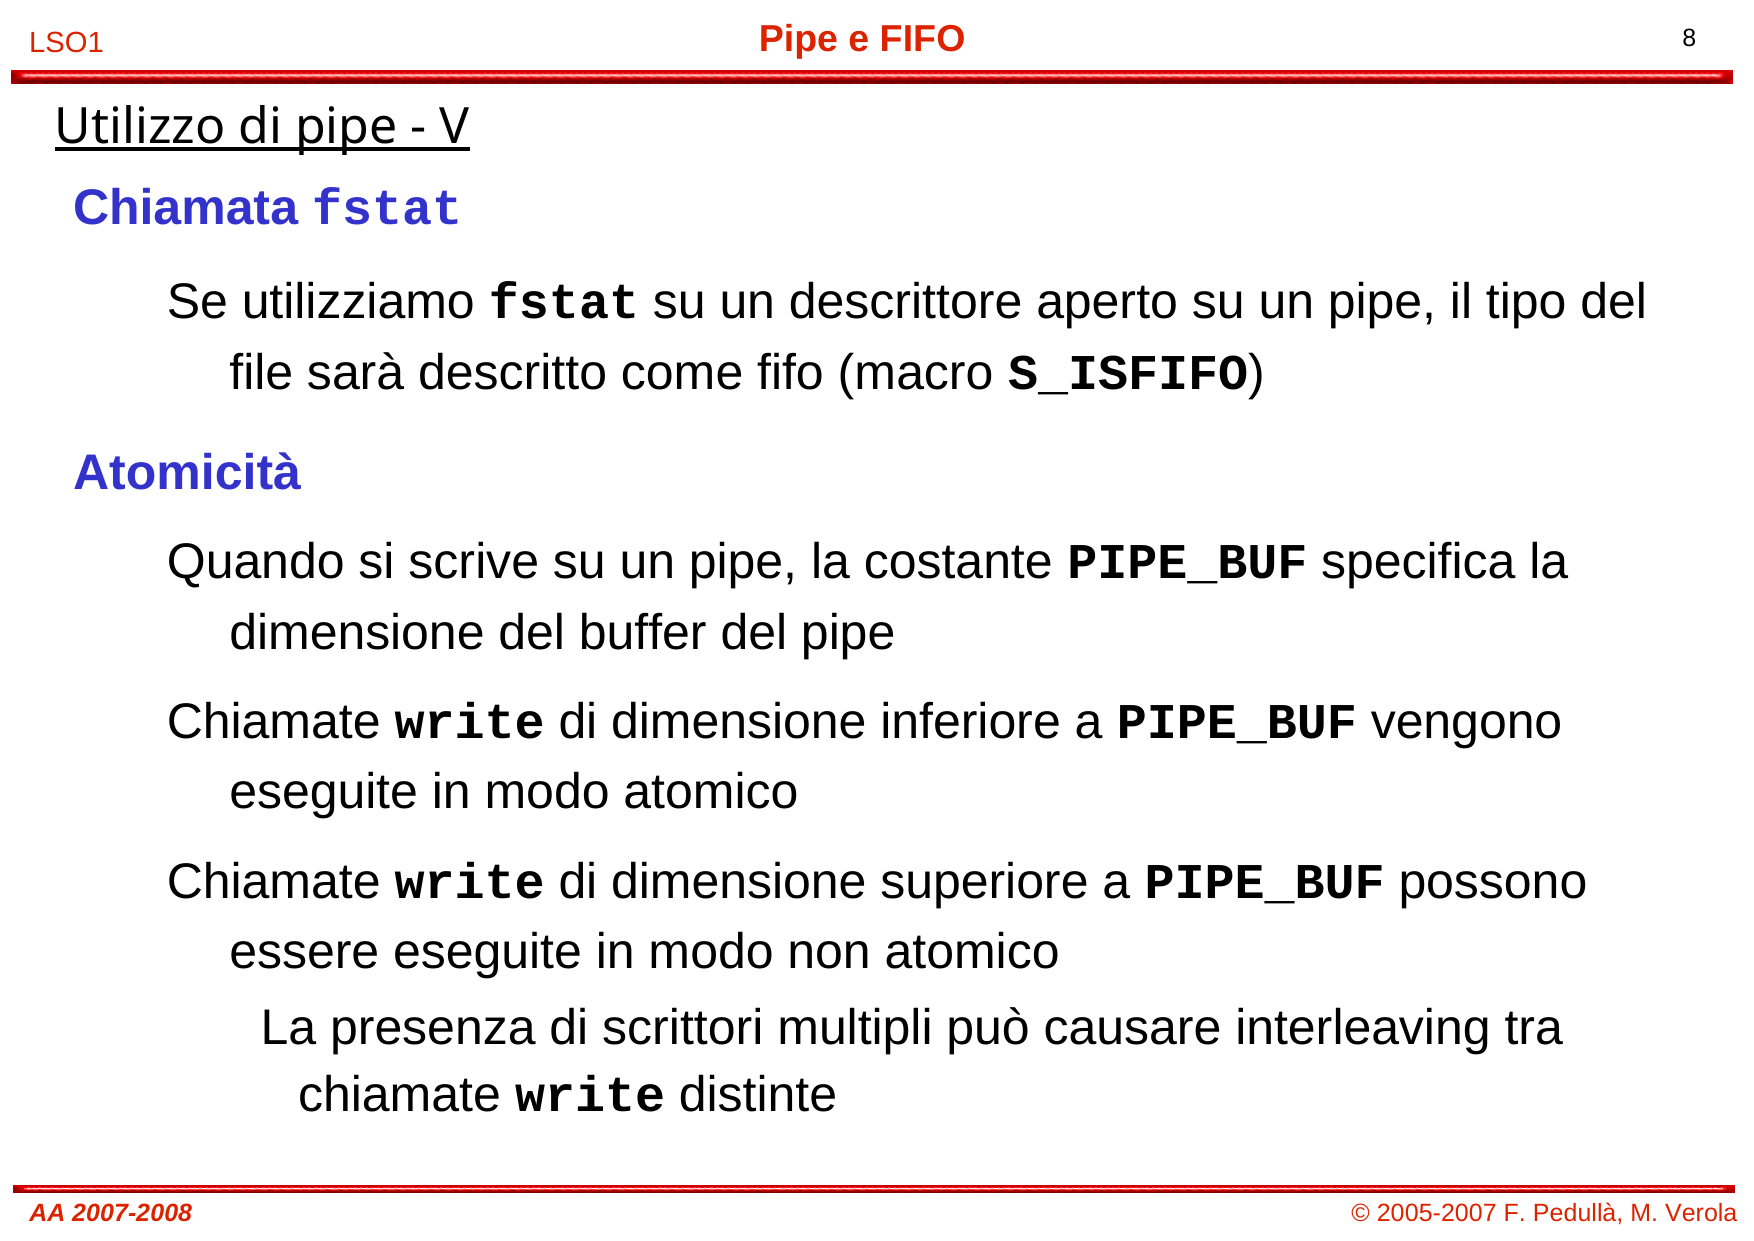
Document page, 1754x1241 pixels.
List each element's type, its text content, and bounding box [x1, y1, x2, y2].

picture [11, 70, 1733, 84]
picture [13, 1185, 1735, 1193]
title Utilizzo di pipe - V [40, 78, 1714, 174]
list Chiamata fstat Se utilizziamo fstat su un descrittore aperto su un pipe, il tipo del file sarà descritto come fifo (macro S_ISFIFO) Atomicità Quando si scrive su un pipe, la costante PIPE_BUF specifica la dimensione del buffer del pipe Chiamate write di dimensione inferiore a PIPE_BUF vengono eseguite in modo atomico Chiamate write di dimensione superiore a PIPE_BUF possono essere eseguite in modo non atomico La presenza di scrittori multipli può causare interleaving tra chiamate write distinte [58, 171, 1696, 1137]
